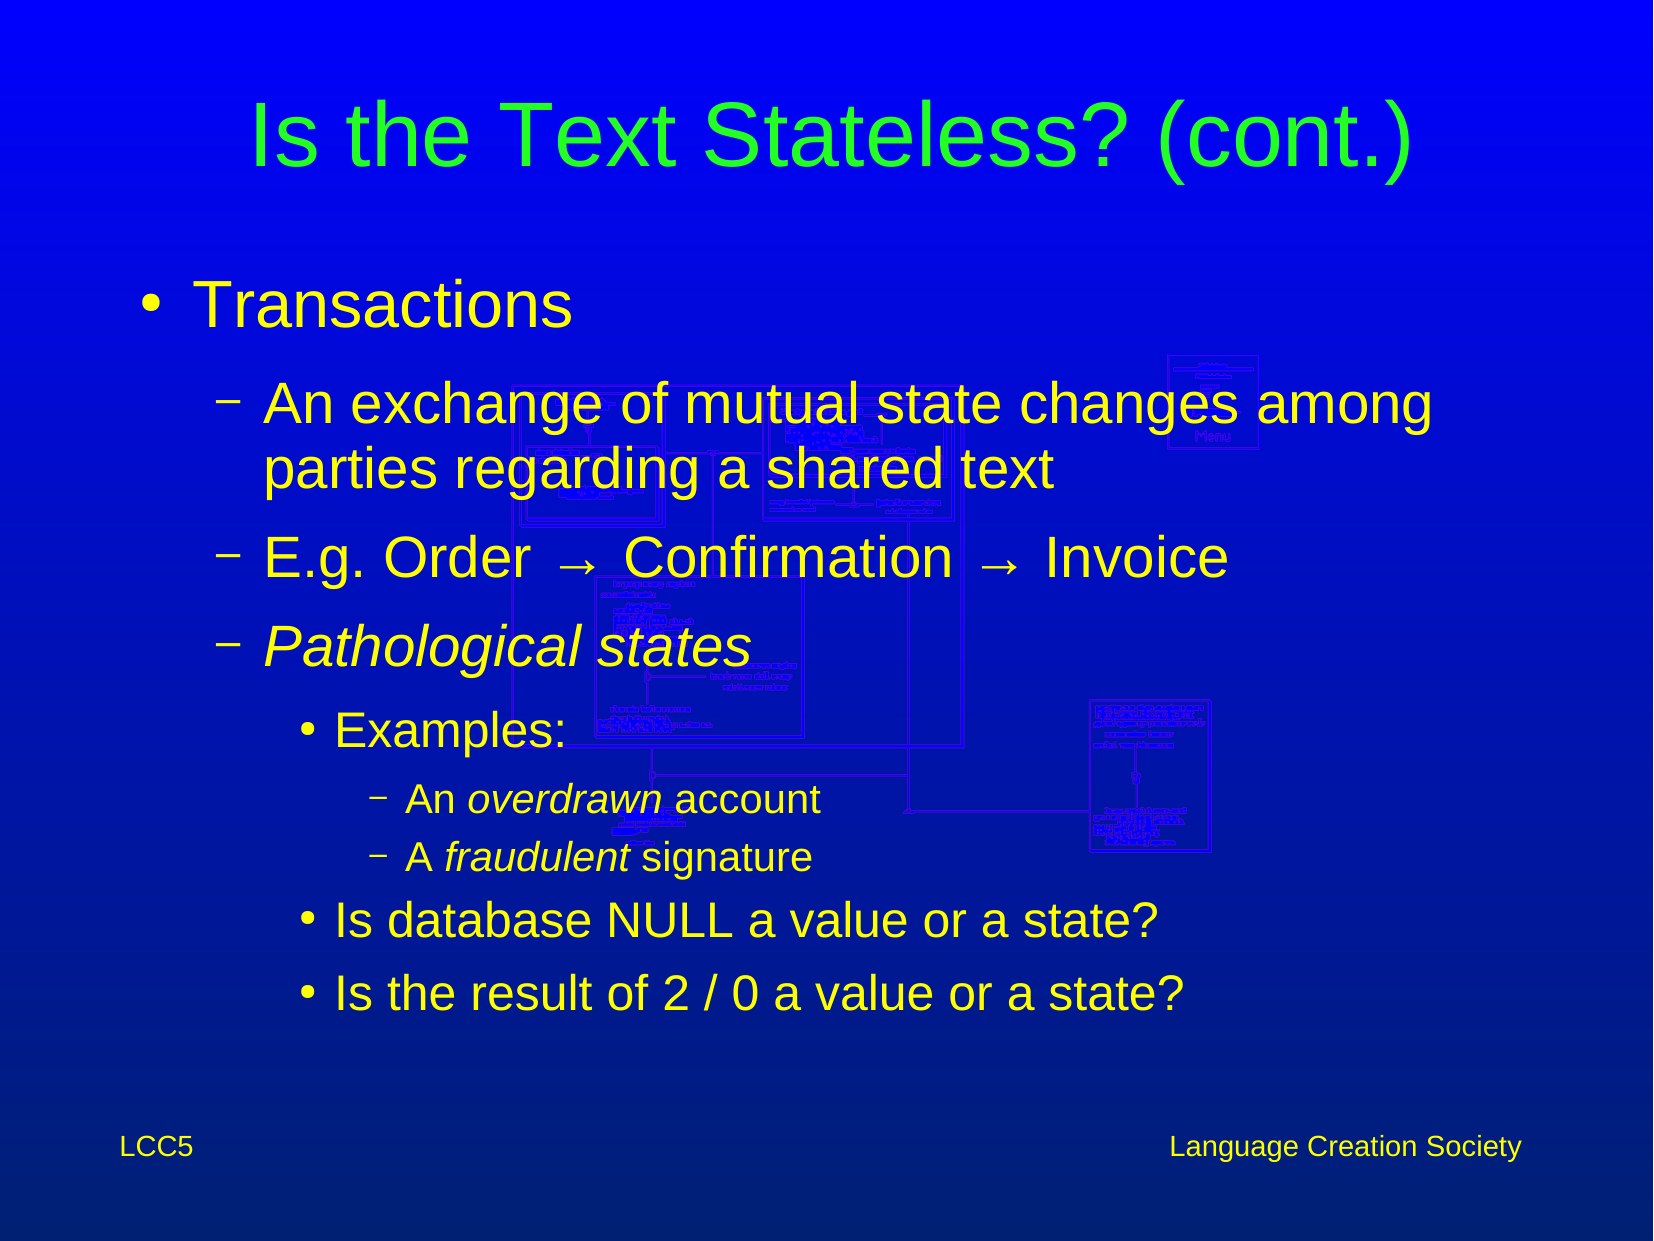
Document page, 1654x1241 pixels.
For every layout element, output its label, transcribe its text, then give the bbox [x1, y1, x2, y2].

title Is the Text Stateless? (cont.) [126, 31, 1539, 239]
list Transactions An exchange of mutual state changes among parties regarding a shared text E.g. Order → Confirmation → Invoice Pathological states Examples: An overdrawn account A fraudulent signature Is database NULL a value or a state? Is the result of 2 / 0 a value or a state? [121, 266, 1534, 1121]
